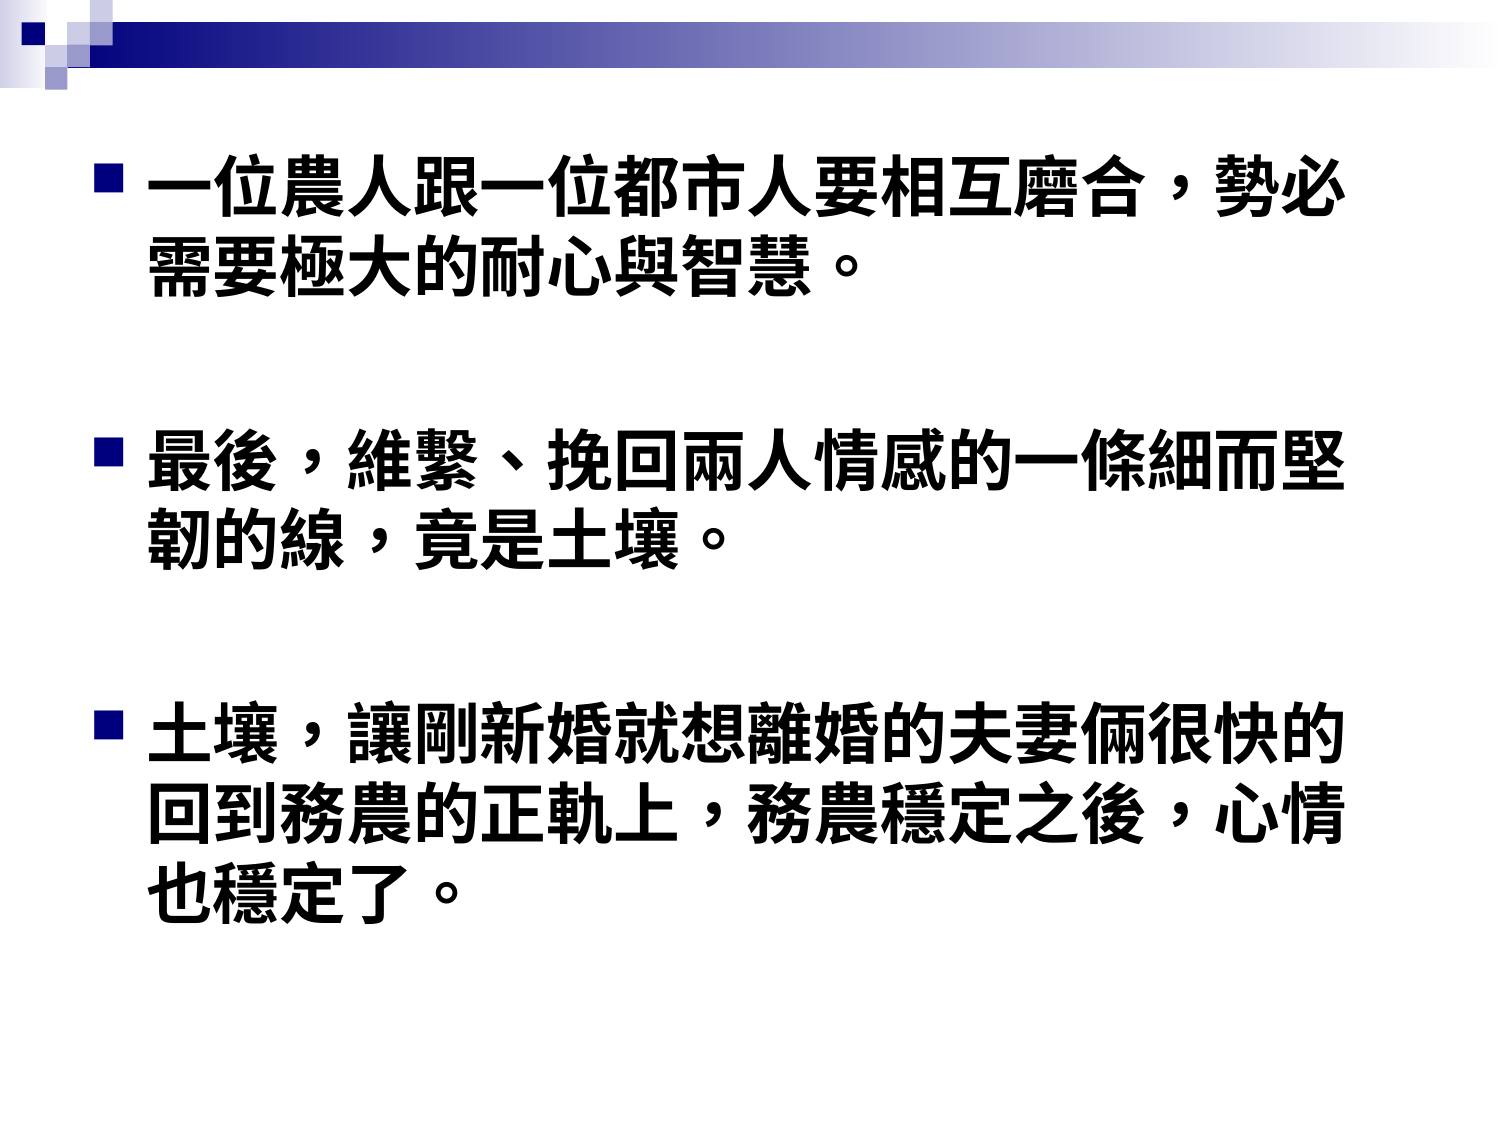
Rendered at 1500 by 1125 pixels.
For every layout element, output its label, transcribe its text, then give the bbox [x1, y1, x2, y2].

list 一位農人跟一位都市人要相互磨合，勢必需要極大的耐心與智慧。 最後，維繫、挽回兩人情感的一條細而堅韌的線，竟是土壤。 土壤，讓剛新婚就想離婚的夫妻倆很快的回到務農的正軌上，務農穩定之後，心情也穩定了。 [75, 137, 1426, 963]
